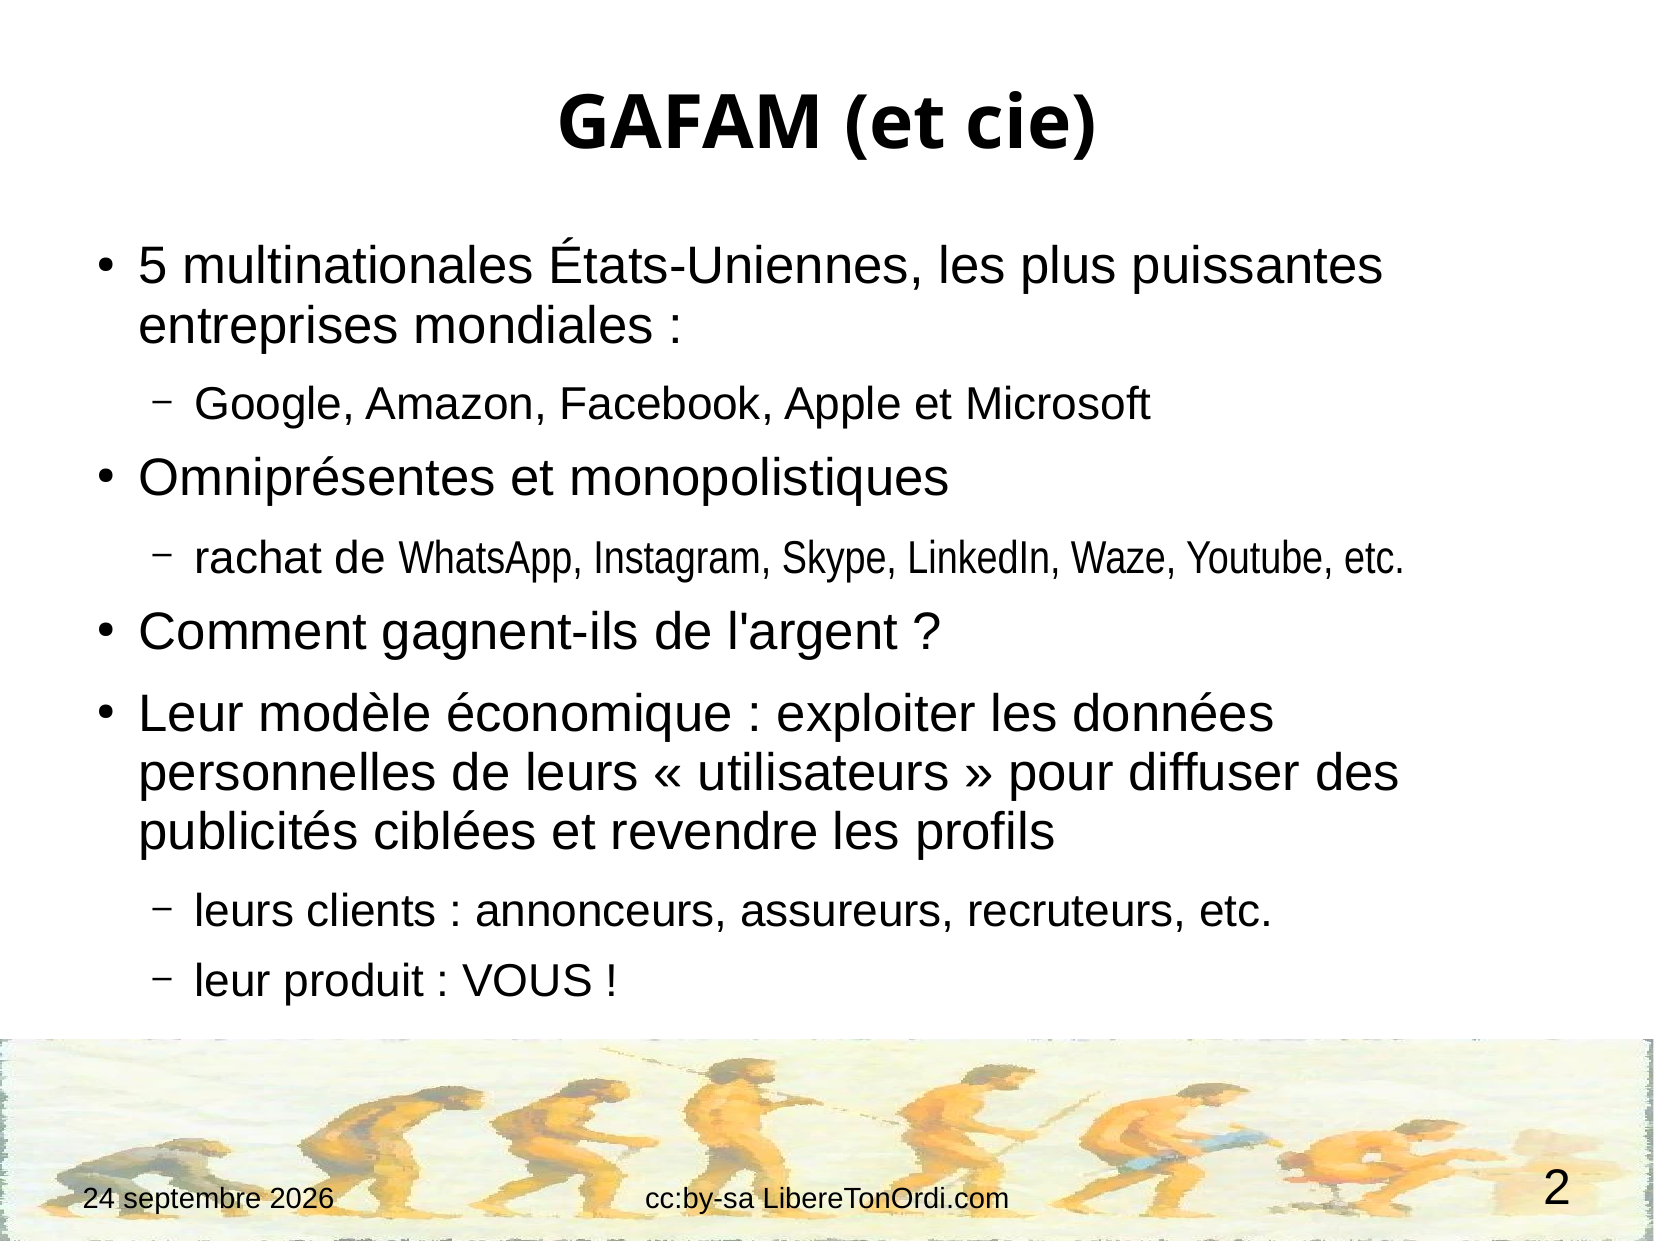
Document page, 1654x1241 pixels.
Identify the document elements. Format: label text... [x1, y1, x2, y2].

list 5 multinationales États-Uniennes, les plus puissantes entreprises mondiales : Google, Amazon, Facebook, Apple et Microsoft Omniprésentes et monopolistiques rachat de WhatsApp, Instagram, Skype, LinkedIn, Waze, Youtube, etc. Comment gagnent-ils de l'argent ? Leur modèle économique : exploiter les données personnelles de leurs « utilisateurs » pour diffuser des publicités ciblées et revendre les profils leurs clients : annonceurs, assureurs, recruteurs, etc. leur produit : VOUS ! [82, 236, 1571, 1010]
picture [0, 1039, 1654, 1241]
title GAFAM (et cie) [82, 49, 1571, 189]
